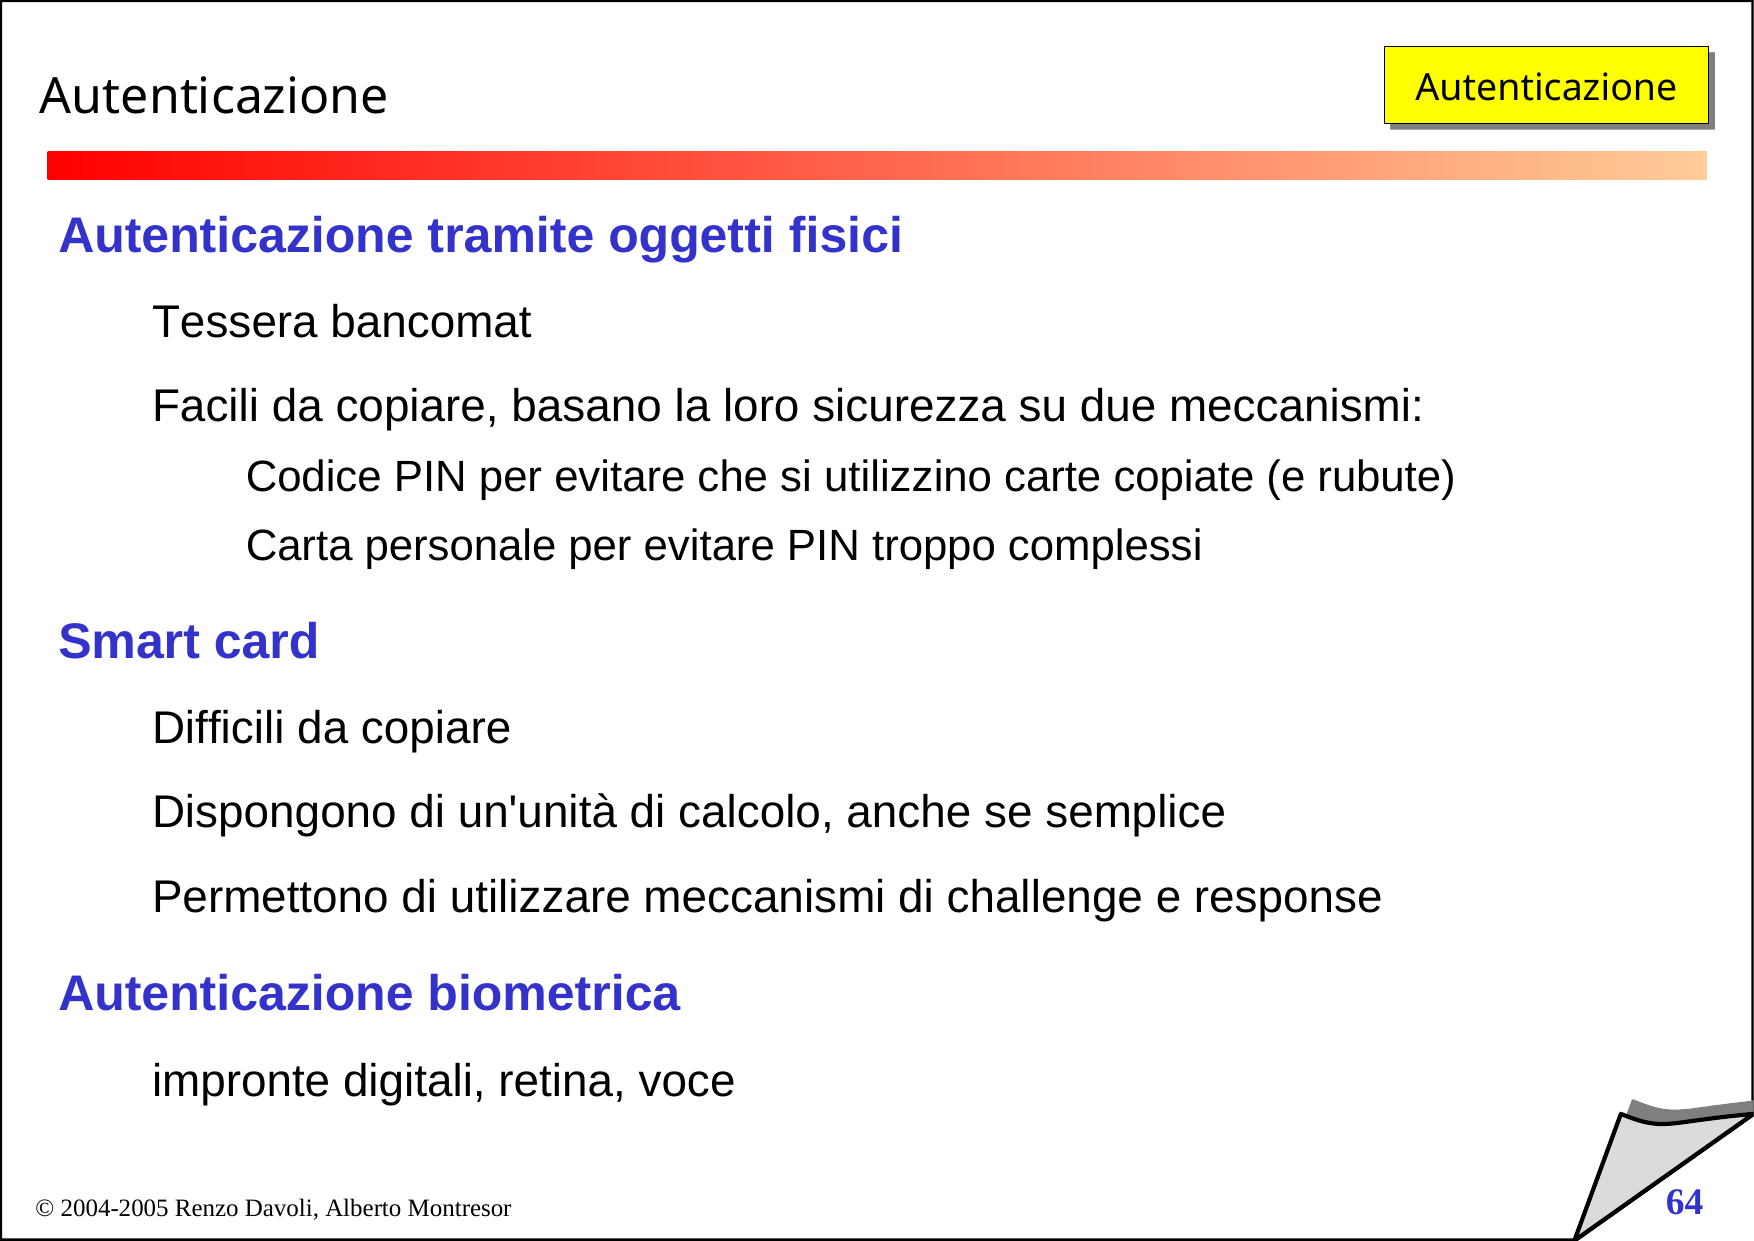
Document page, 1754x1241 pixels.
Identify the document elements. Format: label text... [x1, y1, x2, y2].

text_box Autenticazione [1384, 46, 1709, 124]
title Autenticazione [40, 49, 1713, 144]
list Autenticazione tramite oggetti fisici Tessera bancomat Facili da copiare, basano la loro sicurezza su due meccanismi: Codice PIN per evitare che si utilizzino carte copiate (e rubute) Carta personale per evitare PIN troppo complessi Smart card Difficili da copiare Dispongono di un'unità di calcolo, anche se semplice Permettono di utilizzare meccanismi di challenge e response Autenticazione biometrica impronte digitali, retina, voce [58, 206, 1695, 1107]
